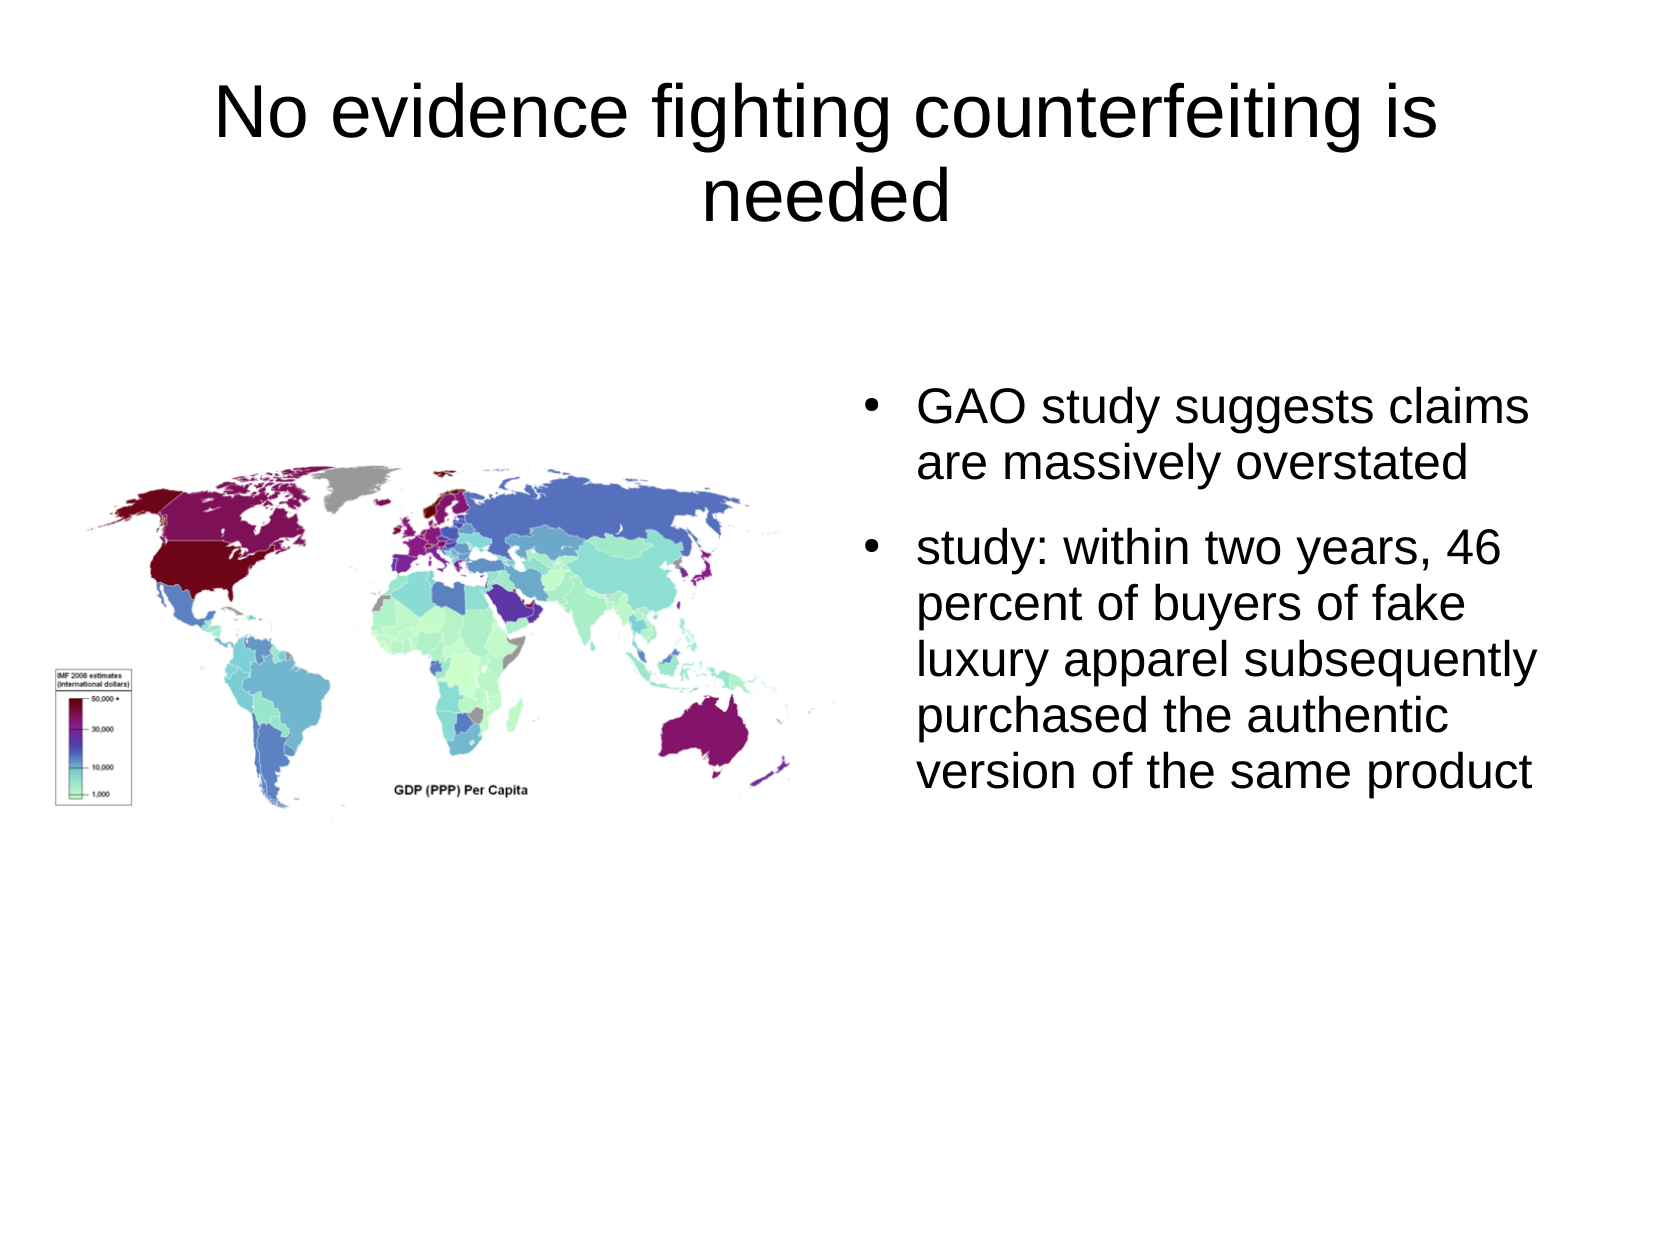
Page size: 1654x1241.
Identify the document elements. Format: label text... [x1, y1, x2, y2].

title No evidence fighting counterfeiting is needed [82, 49, 1571, 257]
list GAO study suggests claims are massively overstated study: within two years, 46 percent of buyers of fake luxury apparel subsequently purchased the authentic version of the same product [845, 378, 1572, 1198]
picture [30, 458, 837, 826]
